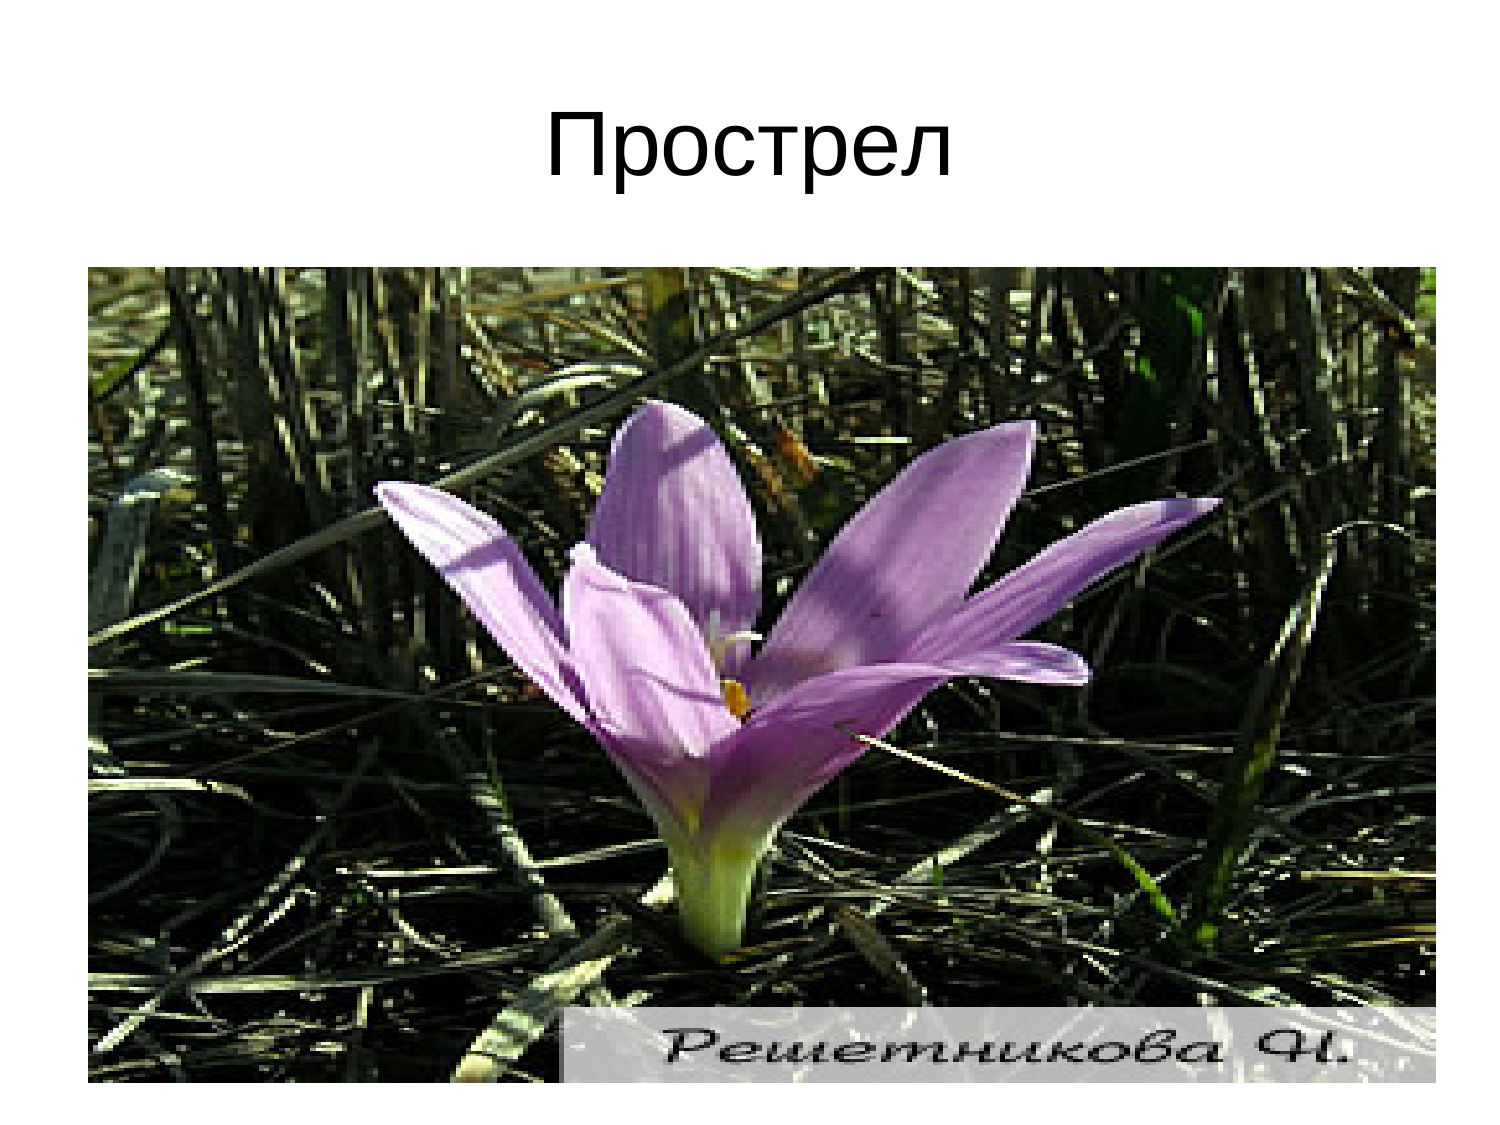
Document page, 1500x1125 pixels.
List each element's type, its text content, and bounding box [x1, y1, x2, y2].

picture [88, 267, 1436, 1083]
title Прострел [75, 45, 1426, 233]
